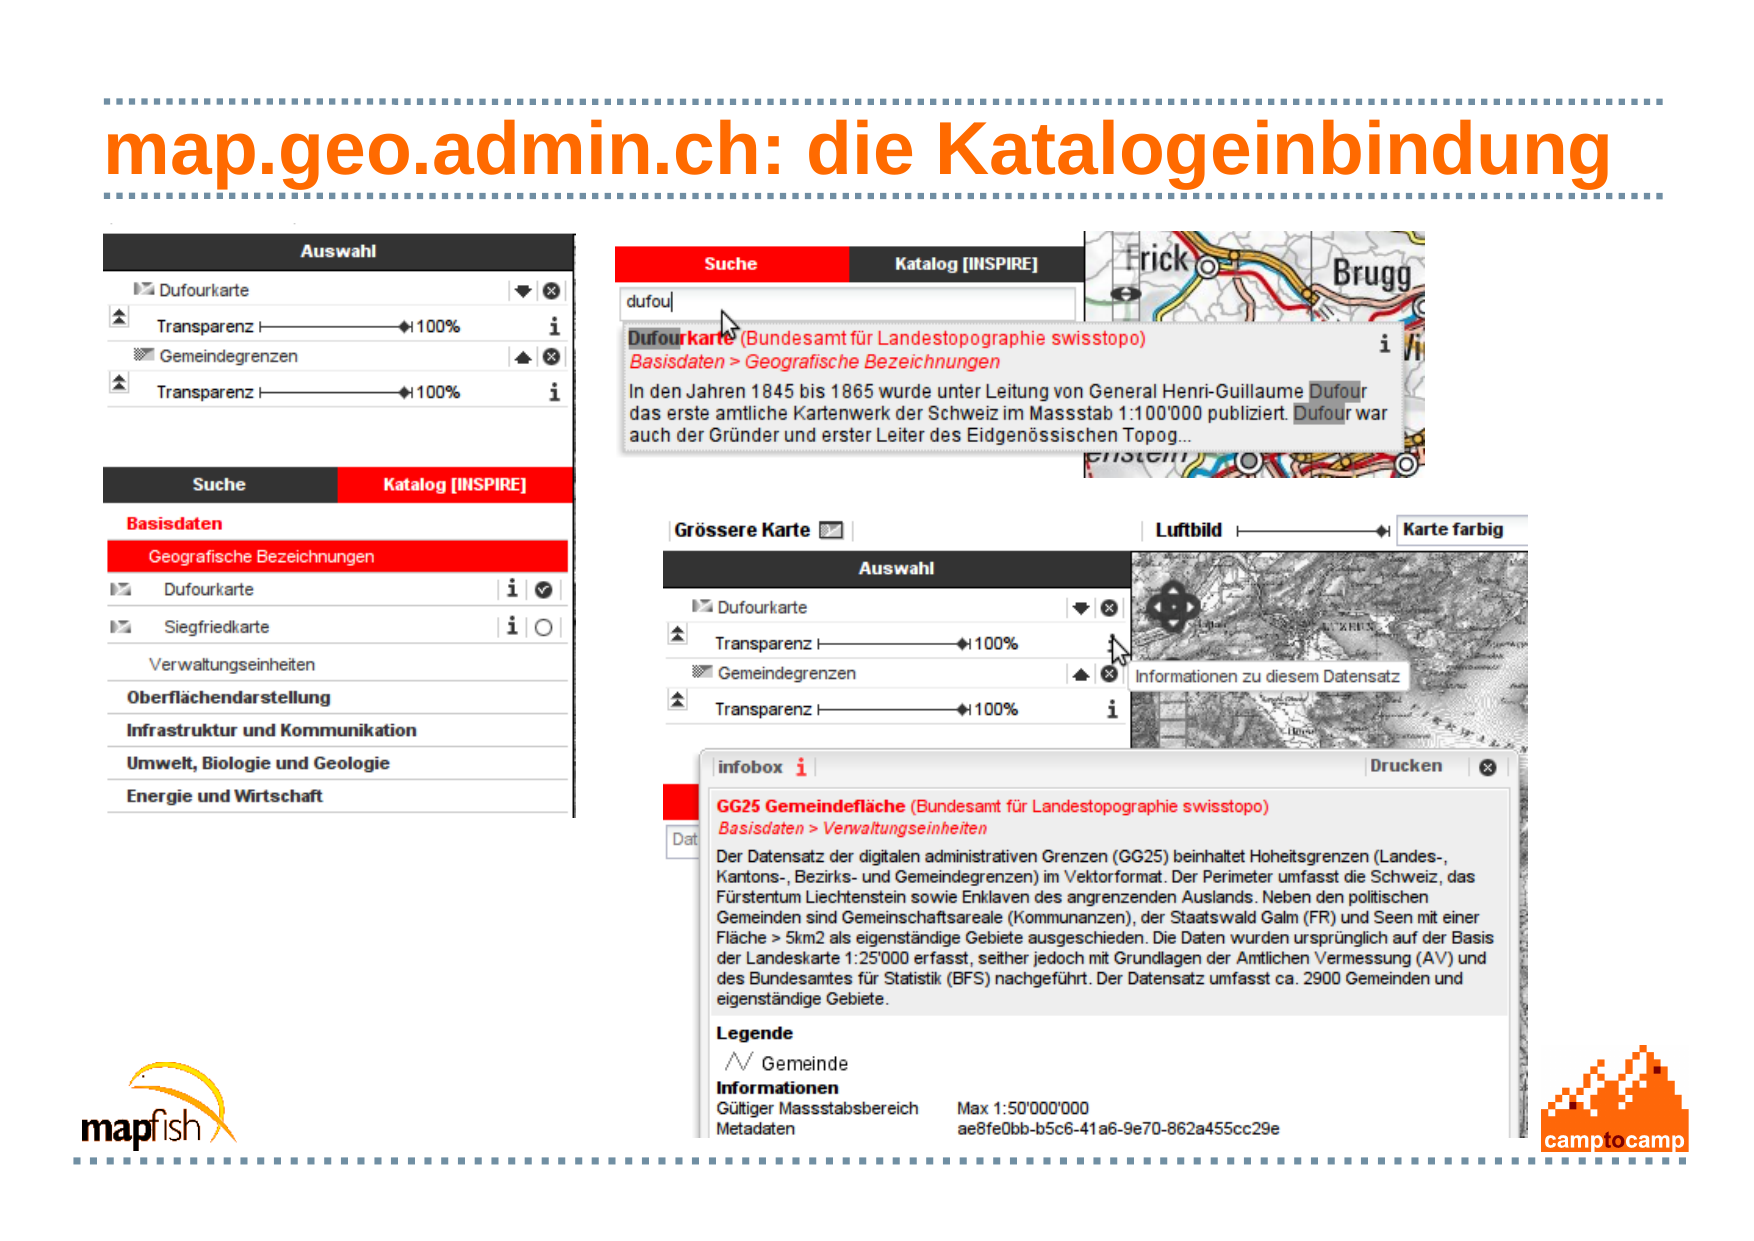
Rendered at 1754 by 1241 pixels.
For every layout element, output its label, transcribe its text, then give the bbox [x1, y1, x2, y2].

title map.geo.admin.ch: die Katalogeinbindung [103, 104, 1660, 193]
picture [615, 231, 1425, 479]
picture [103, 223, 576, 818]
picture [1541, 1045, 1689, 1152]
picture [663, 512, 1528, 1138]
picture [82, 1062, 237, 1151]
